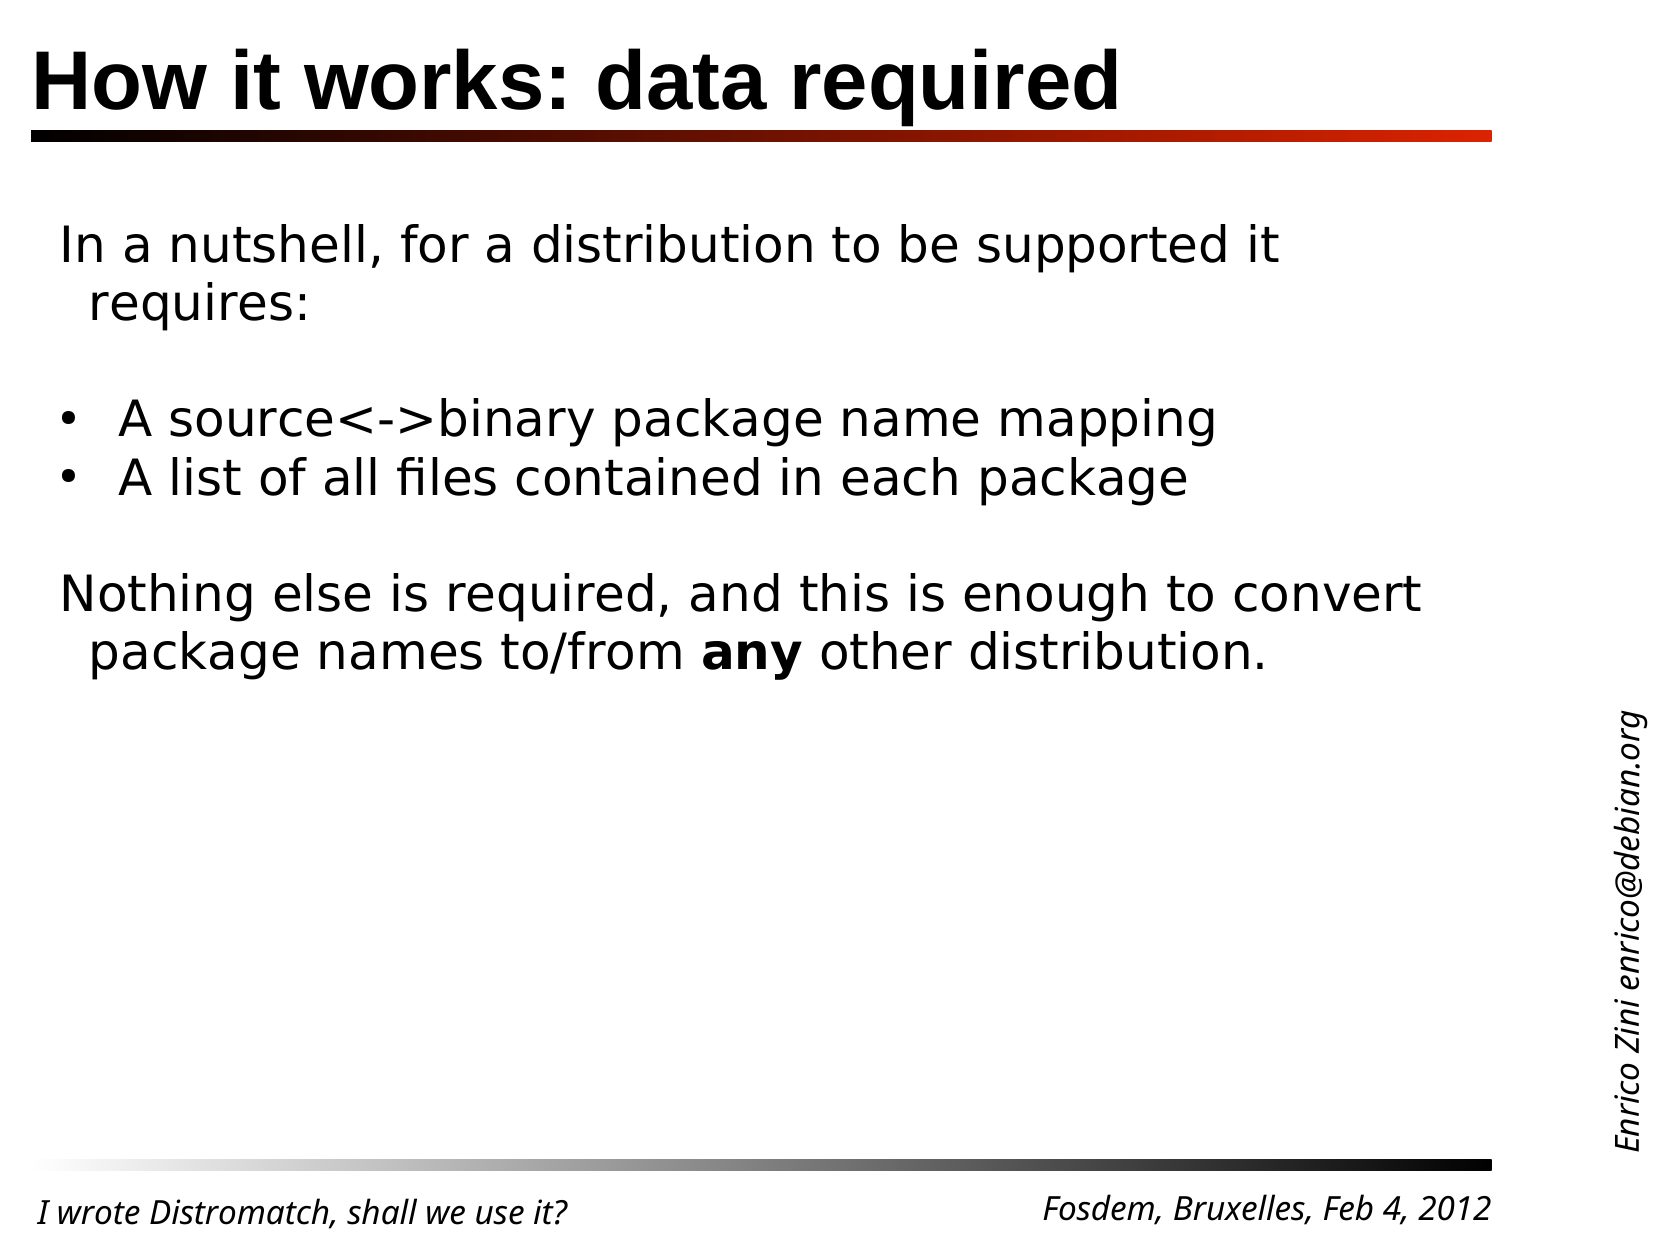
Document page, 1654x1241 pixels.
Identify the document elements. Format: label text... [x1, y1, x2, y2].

text_box In a nutshell, for a distribution to be supported it requires: A source<->binary package name mapping A list of all files contained in each package Nothing else is required, and this is enough to convert package names to/from any other distribution. [30, 215, 1507, 1089]
text_box How it works: data required [31, 34, 1438, 168]
